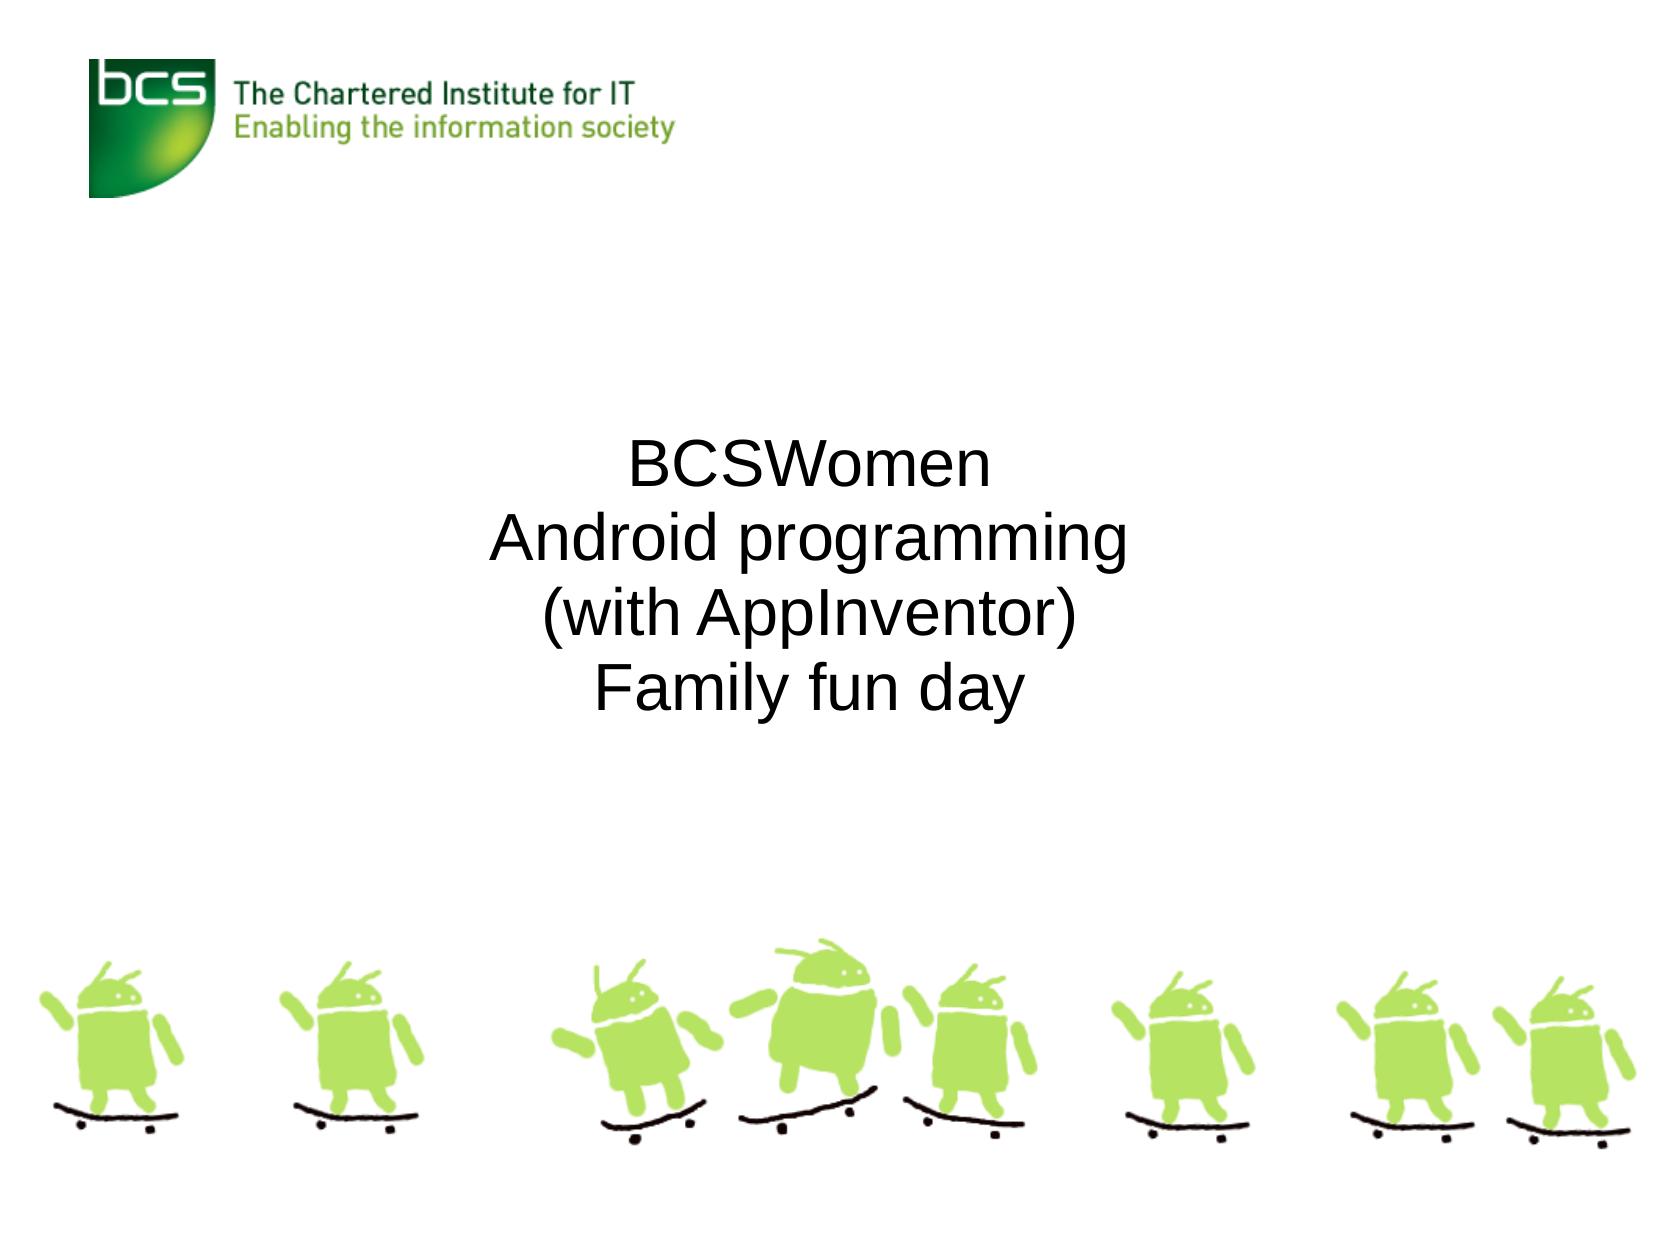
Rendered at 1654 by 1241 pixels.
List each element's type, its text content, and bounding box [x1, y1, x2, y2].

picture [1335, 954, 1648, 1176]
subtitle BCSWomen Android programming (with AppInventor) Family fun day [82, 290, 1538, 1010]
picture [515, 771, 1267, 1241]
picture [38, 944, 196, 1161]
picture [278, 944, 436, 1161]
picture [89, 59, 676, 198]
